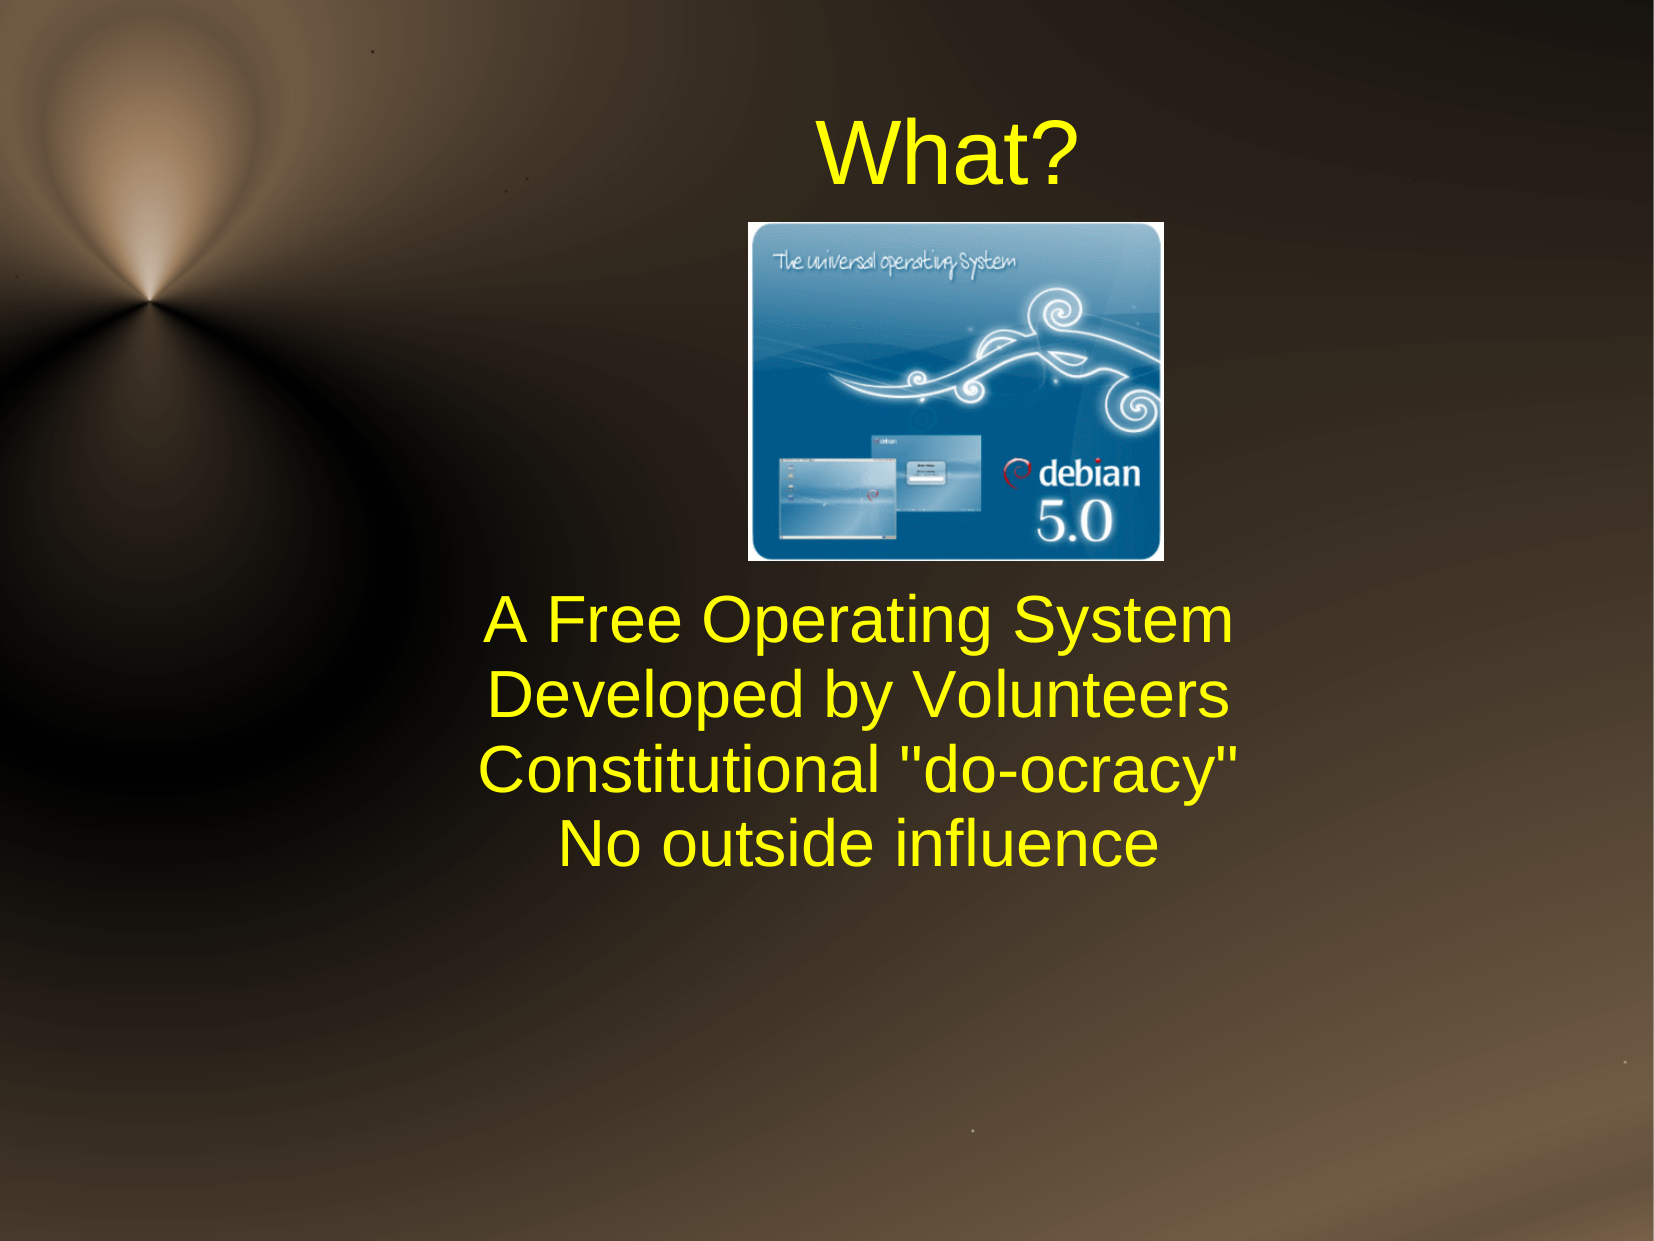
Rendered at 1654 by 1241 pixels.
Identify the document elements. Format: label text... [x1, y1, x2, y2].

picture [0, 0, 1654, 1241]
subtitle A Free Operating System Developed by Volunteers Constitutional "do-ocracy" No outside influence [147, 361, 1571, 1102]
title What? [324, 56, 1571, 250]
